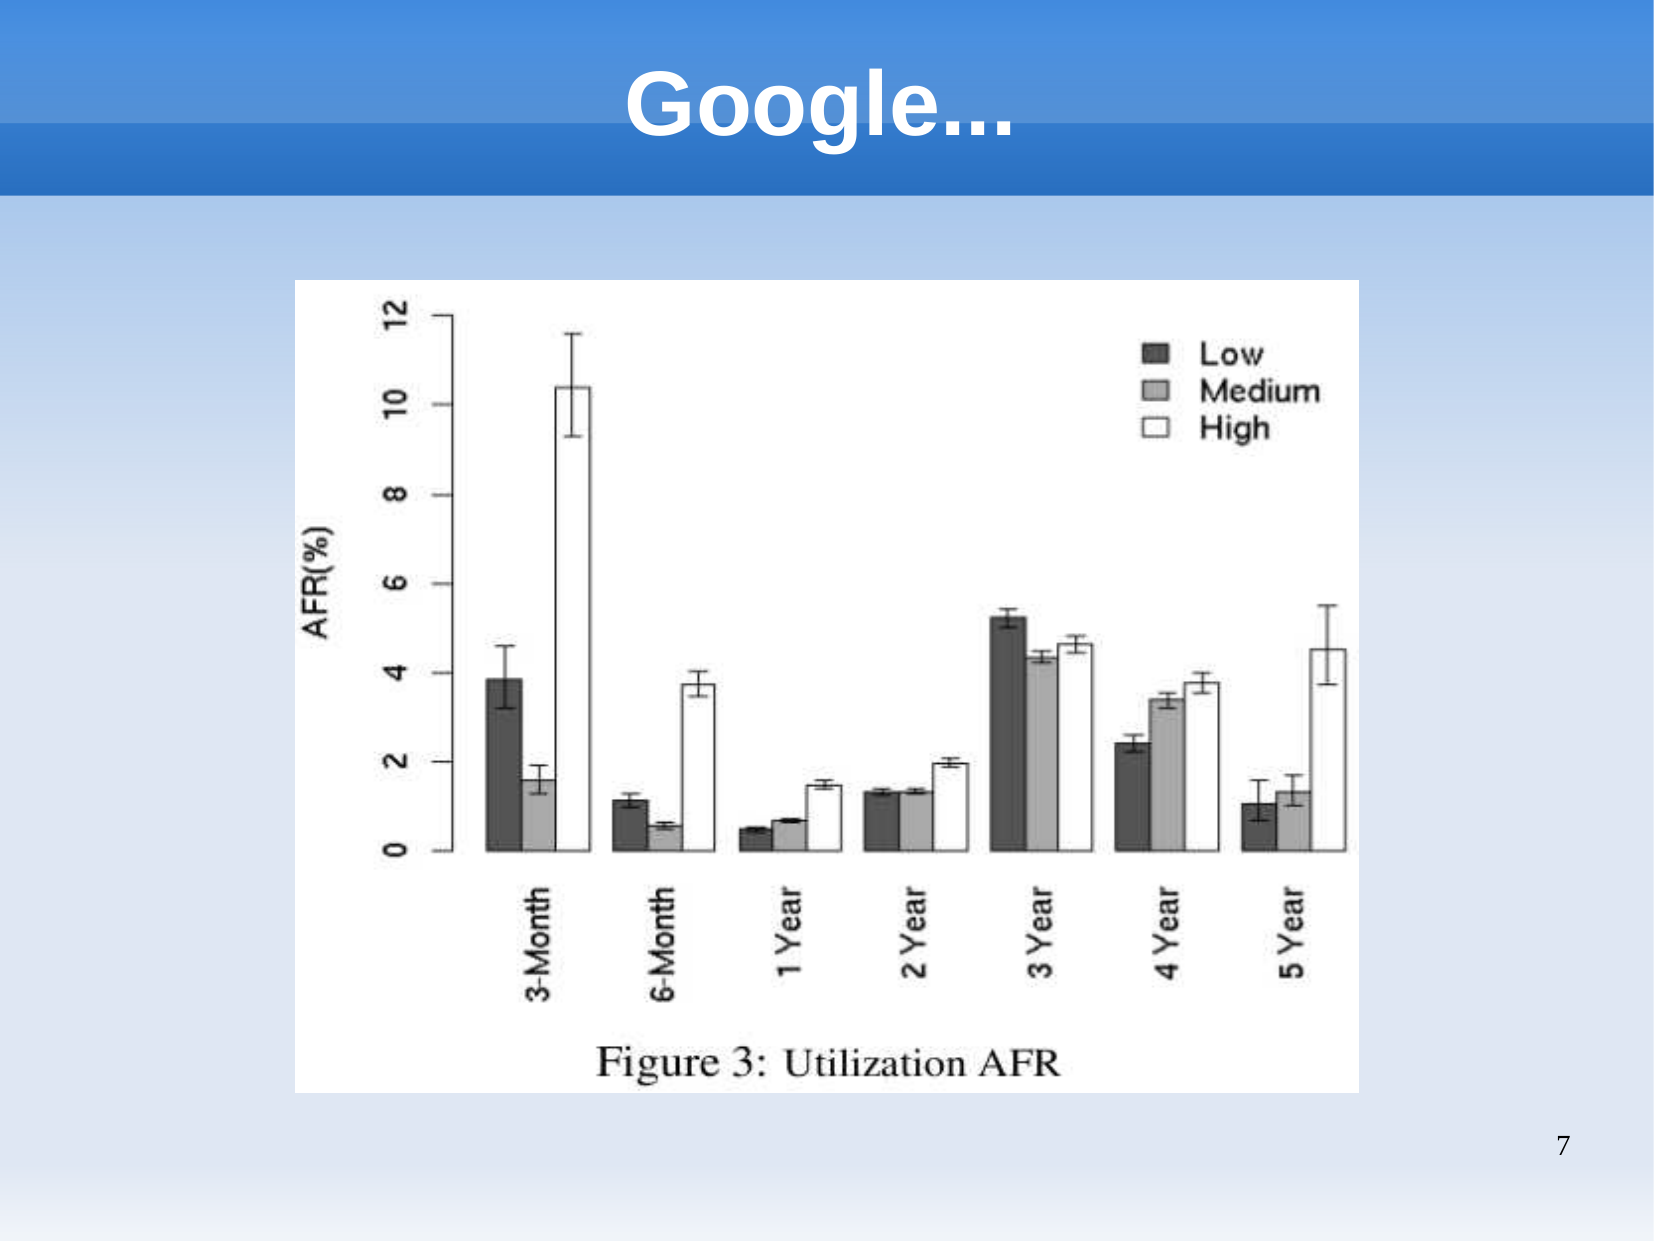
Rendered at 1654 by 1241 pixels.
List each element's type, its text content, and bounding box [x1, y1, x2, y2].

title Google... [76, 7, 1565, 200]
picture [0, 0, 1654, 1241]
